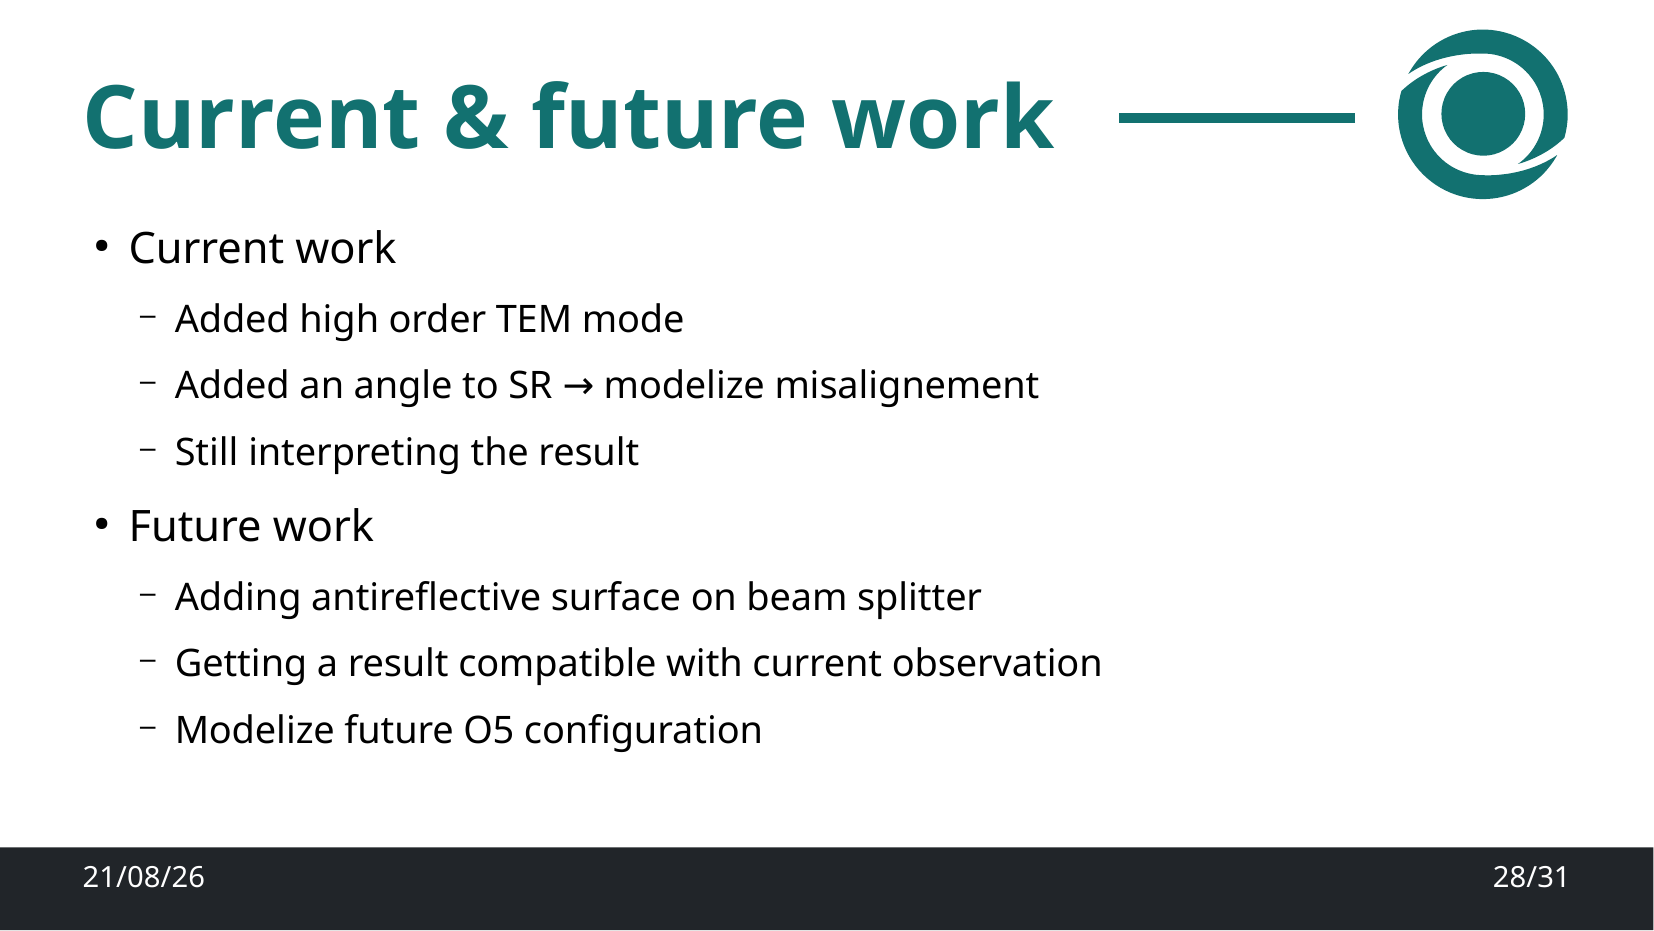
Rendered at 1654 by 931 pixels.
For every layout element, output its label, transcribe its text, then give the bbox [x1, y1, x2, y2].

list Current work Added high order TEM mode Added an angle to SR → modelize misalignement Still interpreting the result Future work Adding antireflective surface on beam splitter Getting a result compatible with current observation Modelize future O5 configuration [82, 217, 1571, 758]
title Current & future work [82, 37, 1241, 193]
